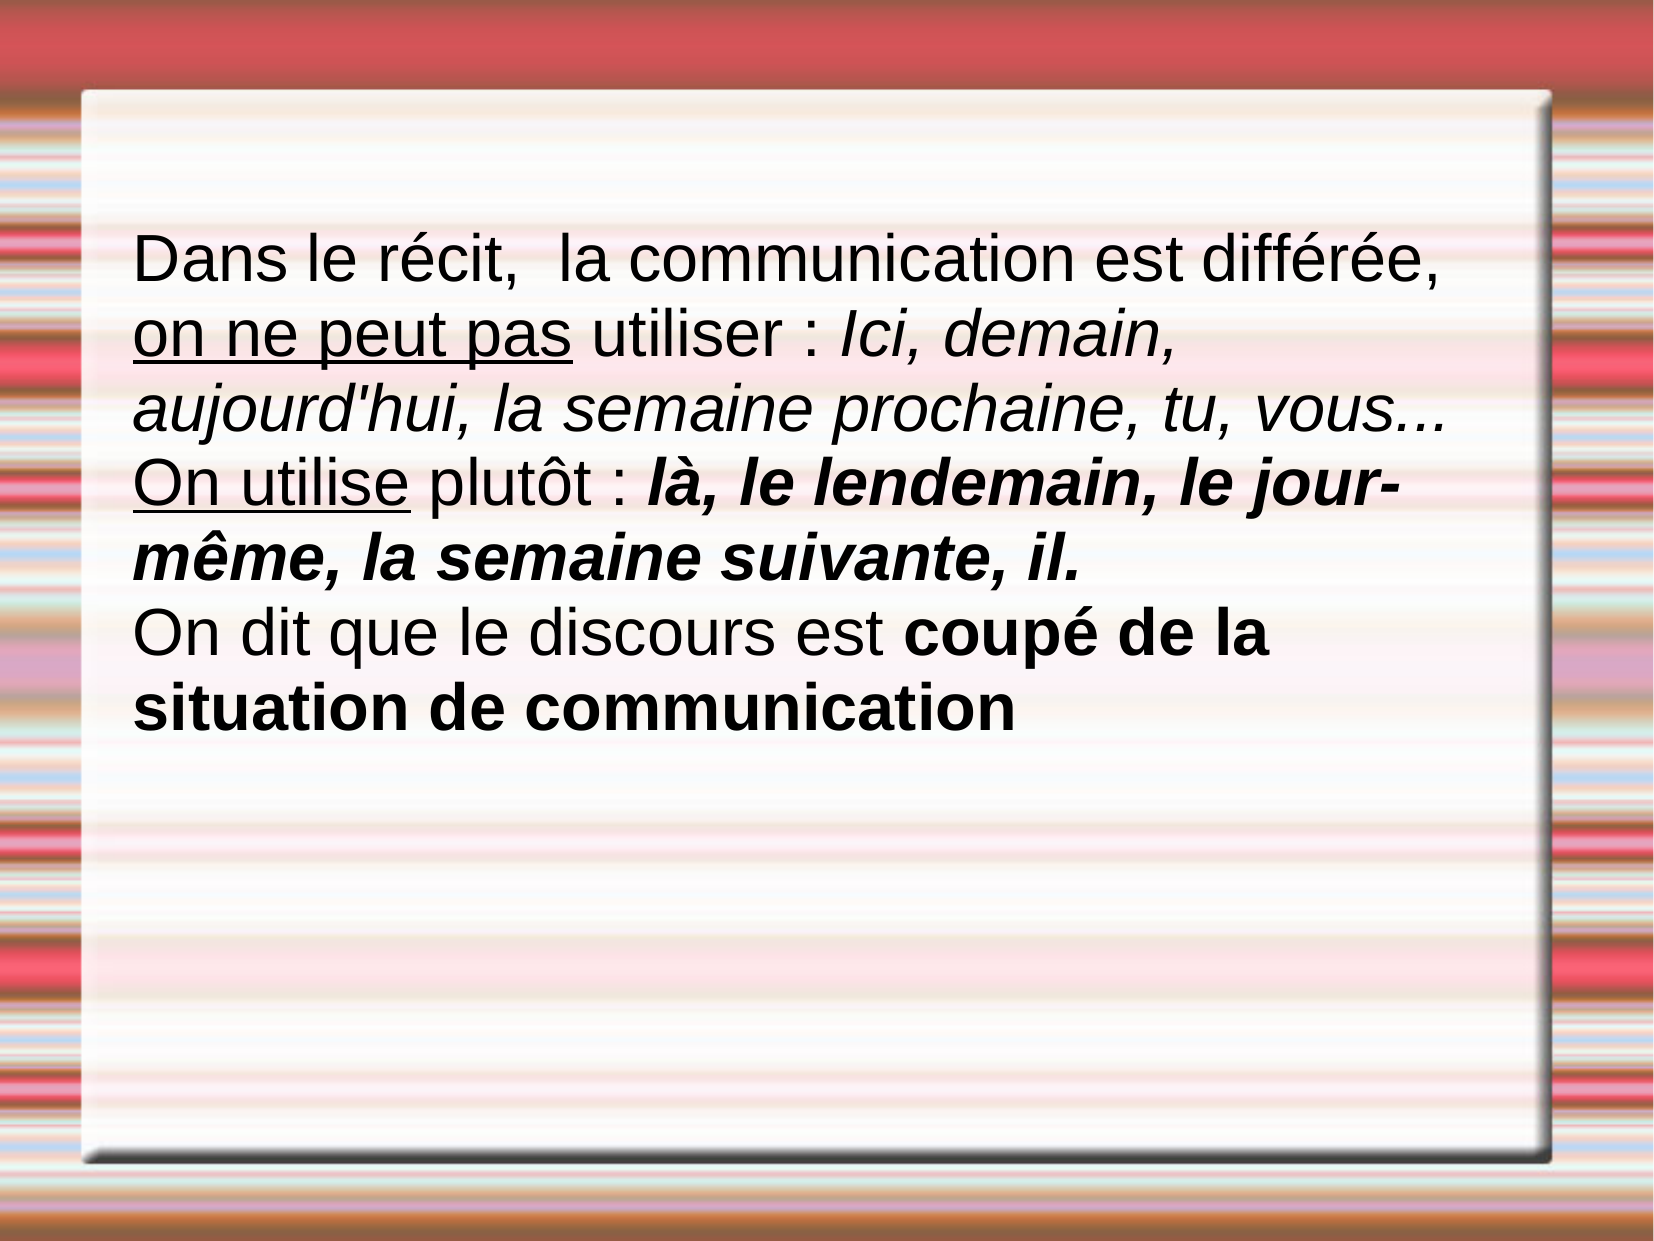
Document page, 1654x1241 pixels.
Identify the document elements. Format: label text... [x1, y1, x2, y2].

picture [0, 0, 1654, 1241]
text_box Dans le récit, la communication est différée, on ne peut pas utiliser : Ici, demain, aujourd'hui, la semaine prochaine, tu, vous... On utilise plutôt : là, le lendemain, le jour-même, la semaine suivante, il. On dit que le discours est coupé de la situation de communication [118, 139, 1506, 975]
